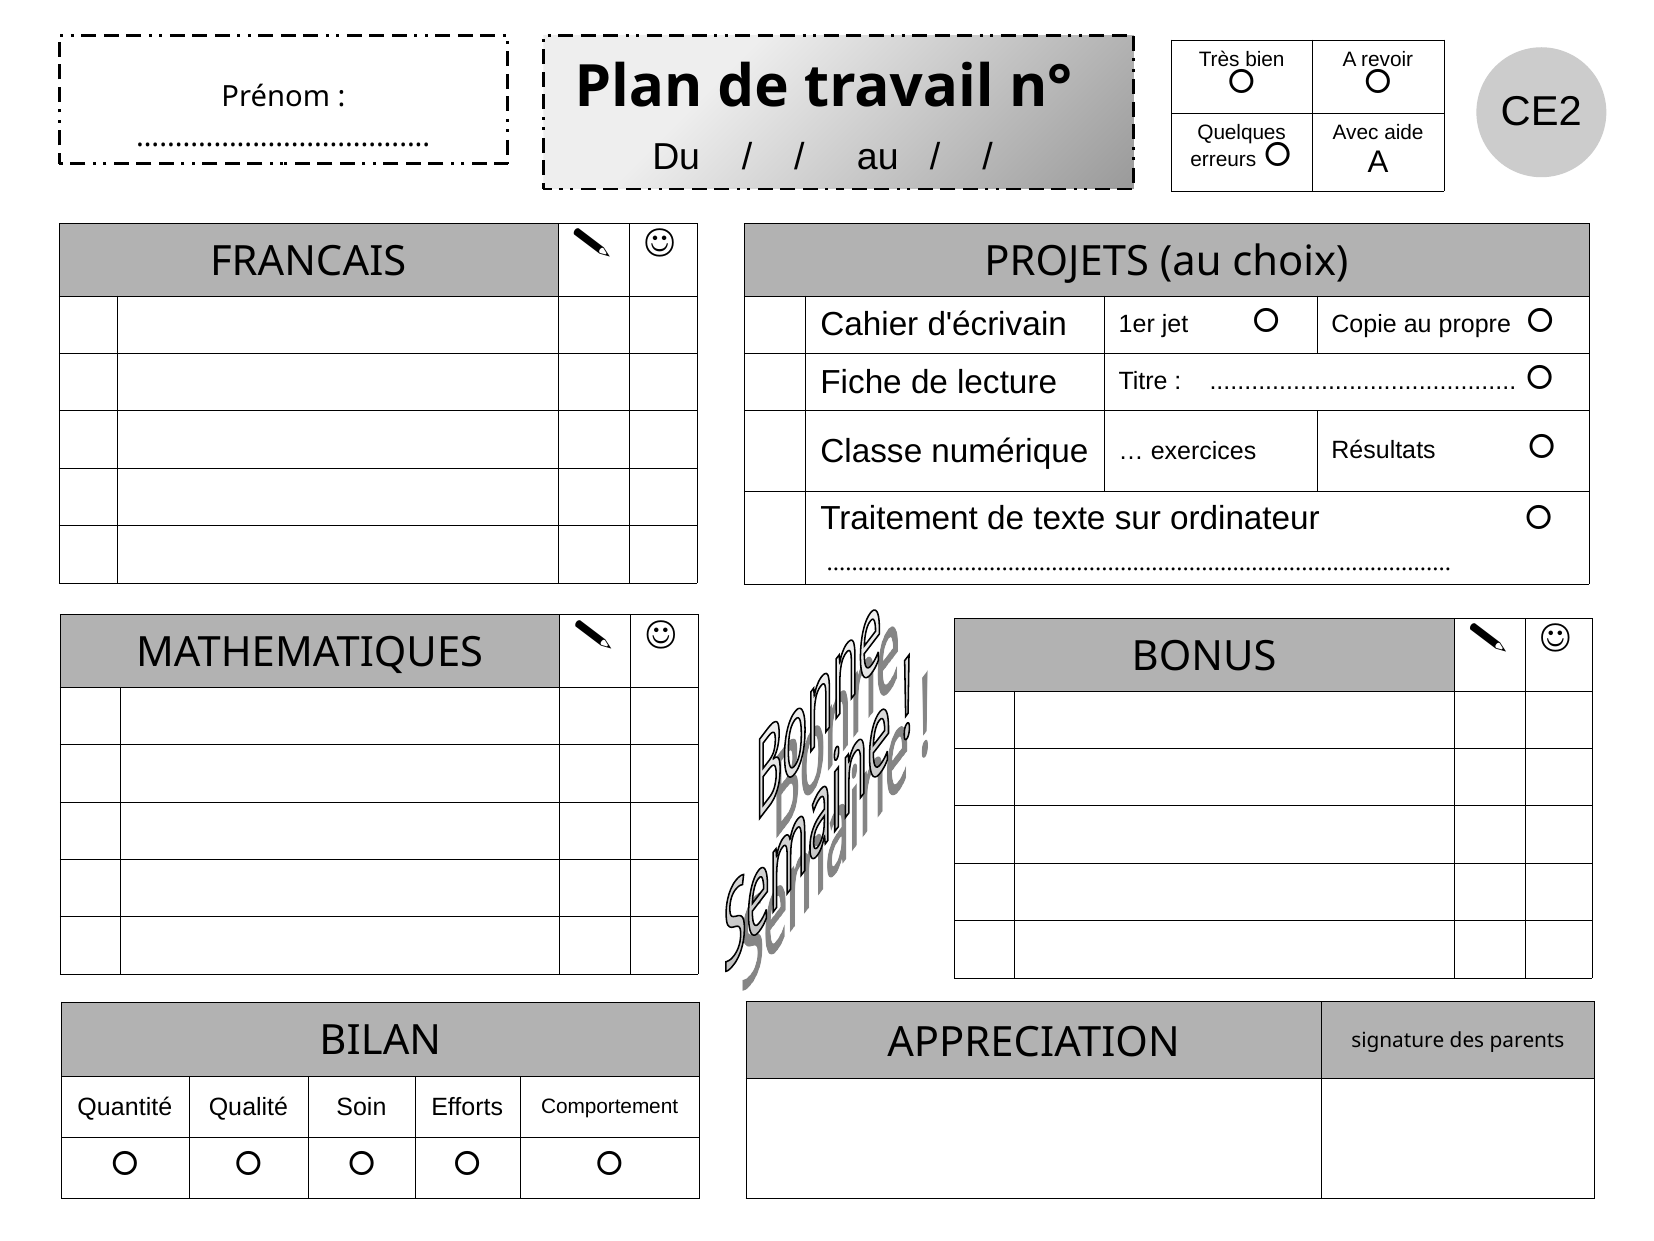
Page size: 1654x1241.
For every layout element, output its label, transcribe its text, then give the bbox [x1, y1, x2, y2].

text_box Prénom : …................................... [59, 35, 508, 130]
table_header  [1455, 619, 1525, 691]
table_cell [60, 526, 117, 583]
table_cell [1455, 692, 1525, 748]
table_cell [121, 860, 559, 916]
table_cell [118, 526, 558, 583]
table_cell [1526, 806, 1592, 863]
table_cell [121, 688, 559, 744]
table_cell [1526, 864, 1592, 920]
table_cell [1015, 864, 1454, 920]
table_cell [745, 411, 805, 491]
text_box Bonne Semaine ! [725, 874, 745, 972]
table_cell [955, 806, 1014, 863]
table_cell [1455, 921, 1525, 978]
table_cell [630, 526, 697, 583]
table_header  [560, 615, 630, 687]
text_box Bonne Semaine ! [904, 654, 910, 717]
table_cell [61, 688, 120, 744]
text_box Bonne Semaine ! [845, 739, 864, 818]
table_cell Copie au propre  [1318, 297, 1589, 353]
table_cell … exercices [1105, 411, 1317, 491]
table_cell [1526, 692, 1592, 748]
text_box CE2 [1476, 80, 1607, 142]
table_cell [631, 917, 698, 974]
table_cell 1er jet  [1105, 297, 1317, 353]
table_header FRANCAIS [60, 224, 558, 296]
table_cell [121, 917, 559, 974]
text_box [1484, 47, 1598, 80]
table_cell [631, 803, 698, 859]
table_cell [955, 864, 1014, 920]
table_header  [559, 224, 629, 296]
table_cell Soin [309, 1077, 415, 1137]
table_cell [118, 411, 558, 468]
table_header BONUS [955, 619, 1454, 691]
table_cell [60, 354, 117, 410]
table_header APPRECIATION [747, 1002, 1321, 1078]
table_header  [630, 224, 697, 296]
table_cell [60, 469, 117, 525]
table_cell  [190, 1138, 308, 1198]
table_cell [60, 297, 117, 353]
table_cell  [309, 1138, 415, 1198]
table_cell [747, 1079, 1321, 1198]
table_cell [1455, 749, 1525, 805]
table_cell [1455, 864, 1525, 920]
text_box Bonne Semaine ! [773, 816, 805, 913]
table_cell Efforts [416, 1077, 520, 1137]
table_cell [1526, 749, 1592, 805]
table_cell  [416, 1138, 520, 1198]
table_header Très bien  [1172, 41, 1312, 113]
table_cell [630, 354, 697, 410]
text_box Bonne Semaine ! [869, 709, 889, 777]
table_cell Titre : ............................................  [1105, 354, 1589, 410]
table_cell Qualité [190, 1077, 308, 1137]
table_cell Cahier d'écrivain [806, 297, 1104, 353]
table_cell [745, 297, 805, 353]
table_cell [61, 745, 120, 802]
table_cell [118, 354, 558, 410]
text_box Bonne Semaine ! [810, 786, 828, 859]
table_cell Traitement de texte sur ordinateur  .................................................................................................... [806, 492, 1589, 584]
table_cell [955, 921, 1014, 978]
table_cell Quantité [62, 1077, 189, 1137]
table_cell [630, 411, 697, 468]
table_cell [560, 745, 630, 802]
table_cell [118, 469, 558, 525]
table_cell [61, 917, 120, 974]
text_box Plan de travail n° Du / / au / / [543, 35, 1134, 189]
table_cell [745, 354, 805, 410]
table_cell [559, 354, 629, 410]
table_cell Fiche de lecture [806, 354, 1104, 410]
table_header PROJETS (au choix) [745, 224, 1589, 296]
table_cell [121, 745, 559, 802]
table_cell [560, 688, 630, 744]
table_cell [559, 297, 629, 353]
table_header  [631, 615, 698, 687]
table_cell  [521, 1138, 699, 1198]
table_cell [955, 692, 1014, 748]
table_cell [61, 860, 120, 916]
table_cell [61, 803, 120, 859]
table_cell [630, 297, 697, 353]
table_cell [955, 749, 1014, 805]
text_box [1483, 142, 1600, 178]
table_cell Résultats  [1318, 411, 1589, 491]
table_cell [559, 526, 629, 583]
table_cell [560, 860, 630, 916]
table_cell [121, 803, 559, 859]
table_cell [560, 803, 630, 859]
table_cell [1322, 1079, 1594, 1198]
table_cell [559, 411, 629, 468]
table_cell [631, 688, 698, 744]
table_cell Quelques erreurs  [1172, 114, 1312, 191]
table_cell Comportement [521, 1077, 699, 1137]
table_header  [1526, 619, 1592, 691]
table_cell [1015, 806, 1454, 863]
table_cell [1015, 749, 1454, 805]
table_header signature des parents [1322, 1002, 1594, 1078]
table_cell [560, 917, 630, 974]
text_box Bonne Semaine ! [810, 673, 830, 752]
table_cell [631, 860, 698, 916]
text_box Bonne Semaine ! [834, 767, 839, 832]
table_header BILAN [62, 1003, 699, 1076]
table_cell [1015, 921, 1454, 978]
table_cell Avec aide A [1313, 114, 1444, 191]
table_header MATHEMATIQUES [61, 615, 559, 687]
text_box Bonne Semaine ! [860, 610, 880, 678]
table_cell [559, 469, 629, 525]
table_cell Classe numérique [806, 411, 1104, 491]
table_cell  [62, 1138, 189, 1198]
table_cell [118, 297, 558, 353]
table_cell [745, 492, 805, 584]
text_box Bonne Semaine ! [759, 721, 781, 819]
text_box Bonne Semaine ! [784, 708, 806, 778]
text_box Bonne Semaine ! [748, 867, 768, 936]
text_box Bonne Semaine ! [836, 640, 855, 719]
table_cell [1526, 921, 1592, 978]
table_cell [630, 469, 697, 525]
table_cell [60, 411, 117, 468]
table_cell [631, 745, 698, 802]
table_cell [1455, 806, 1525, 863]
table_header A revoir  [1313, 41, 1444, 113]
table_cell [1015, 692, 1454, 748]
